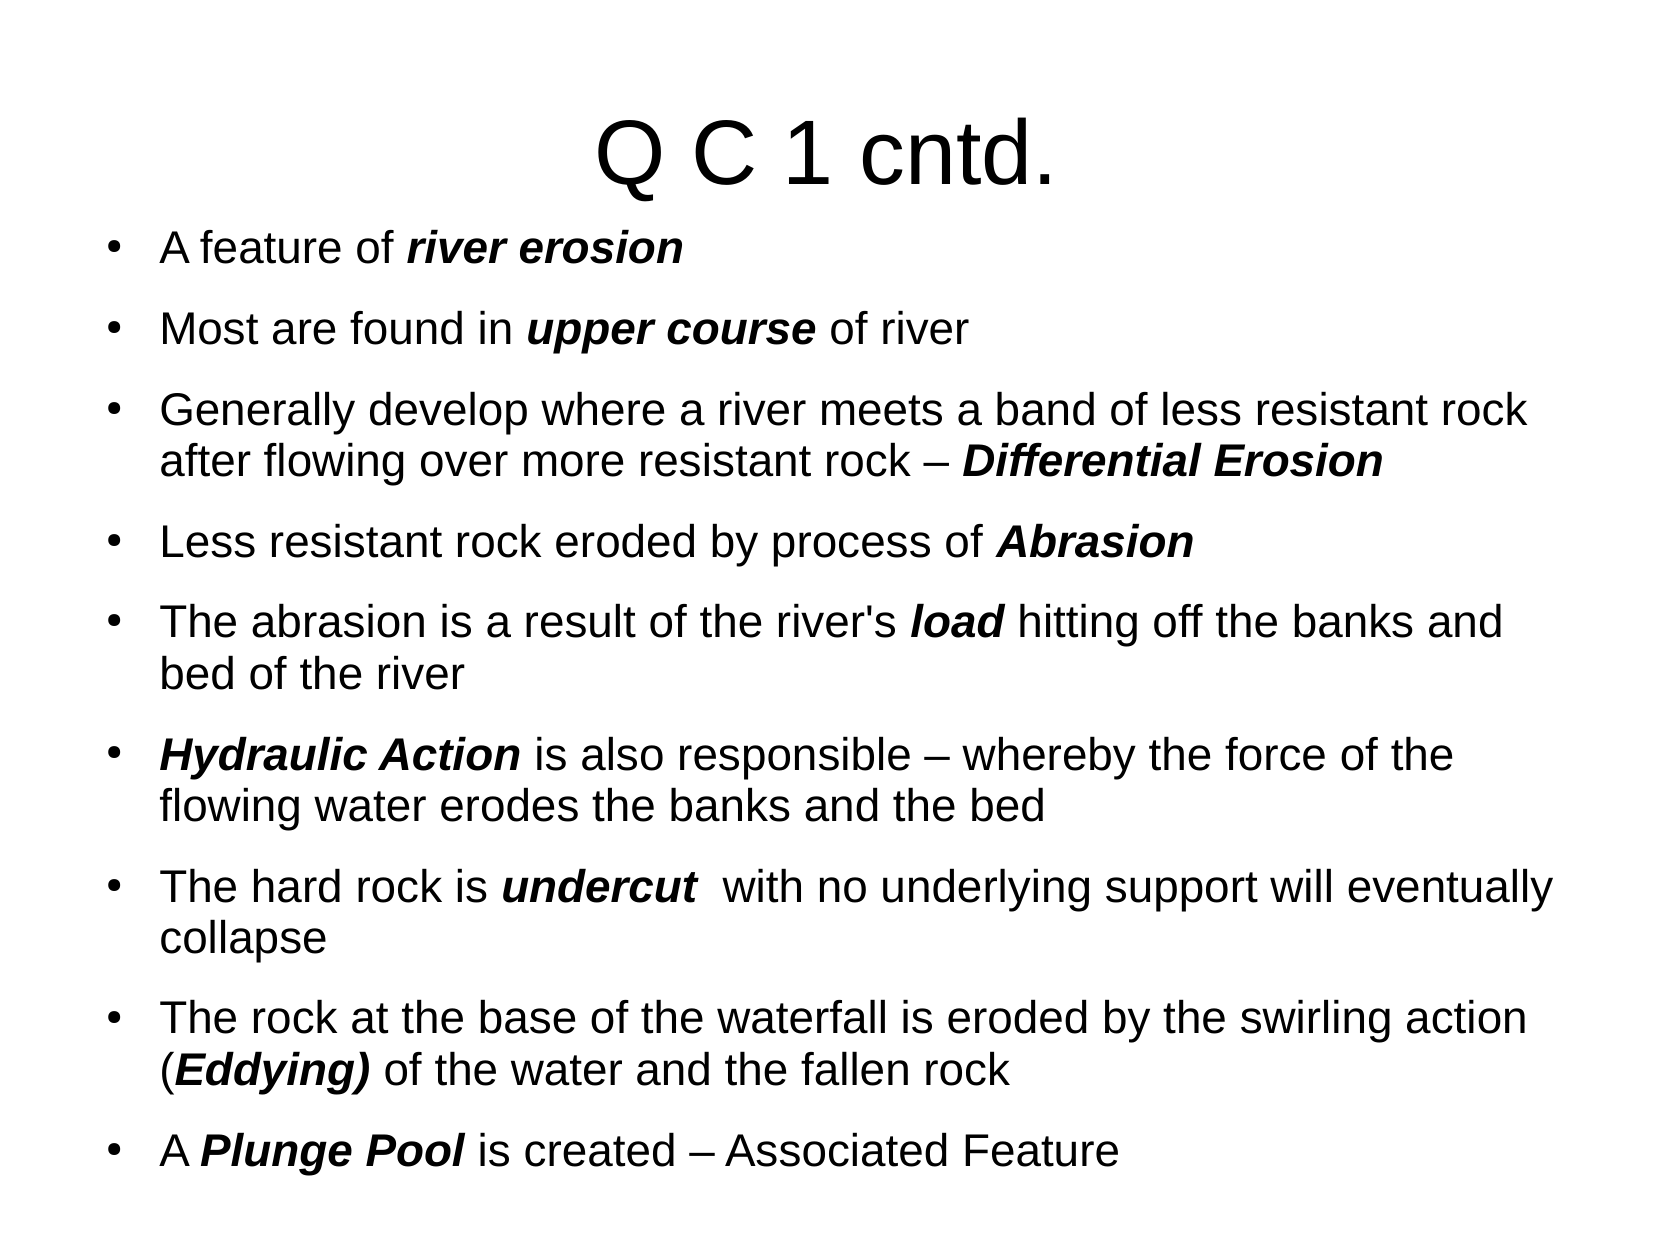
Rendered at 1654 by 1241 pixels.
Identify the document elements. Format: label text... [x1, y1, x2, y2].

list A feature of river erosion Most are found in upper course of river Generally develop where a river meets a band of less resistant rock after flowing over more resistant rock – Differential Erosion Less resistant rock eroded by process of Abrasion The abrasion is a result of the river's load hitting off the banks and bed of the river Hydraulic Action is also responsible – whereby the force of the flowing water erodes the banks and the bed The hard rock is undercut with no underlying support will eventually collapse The rock at the base of the waterfall is eroded by the swirling action (Eddying) of the water and the fallen rock A Plunge Pool is created – Associated Feature [88, 221, 1577, 1182]
title Q C 1 cntd. [82, 56, 1571, 250]
